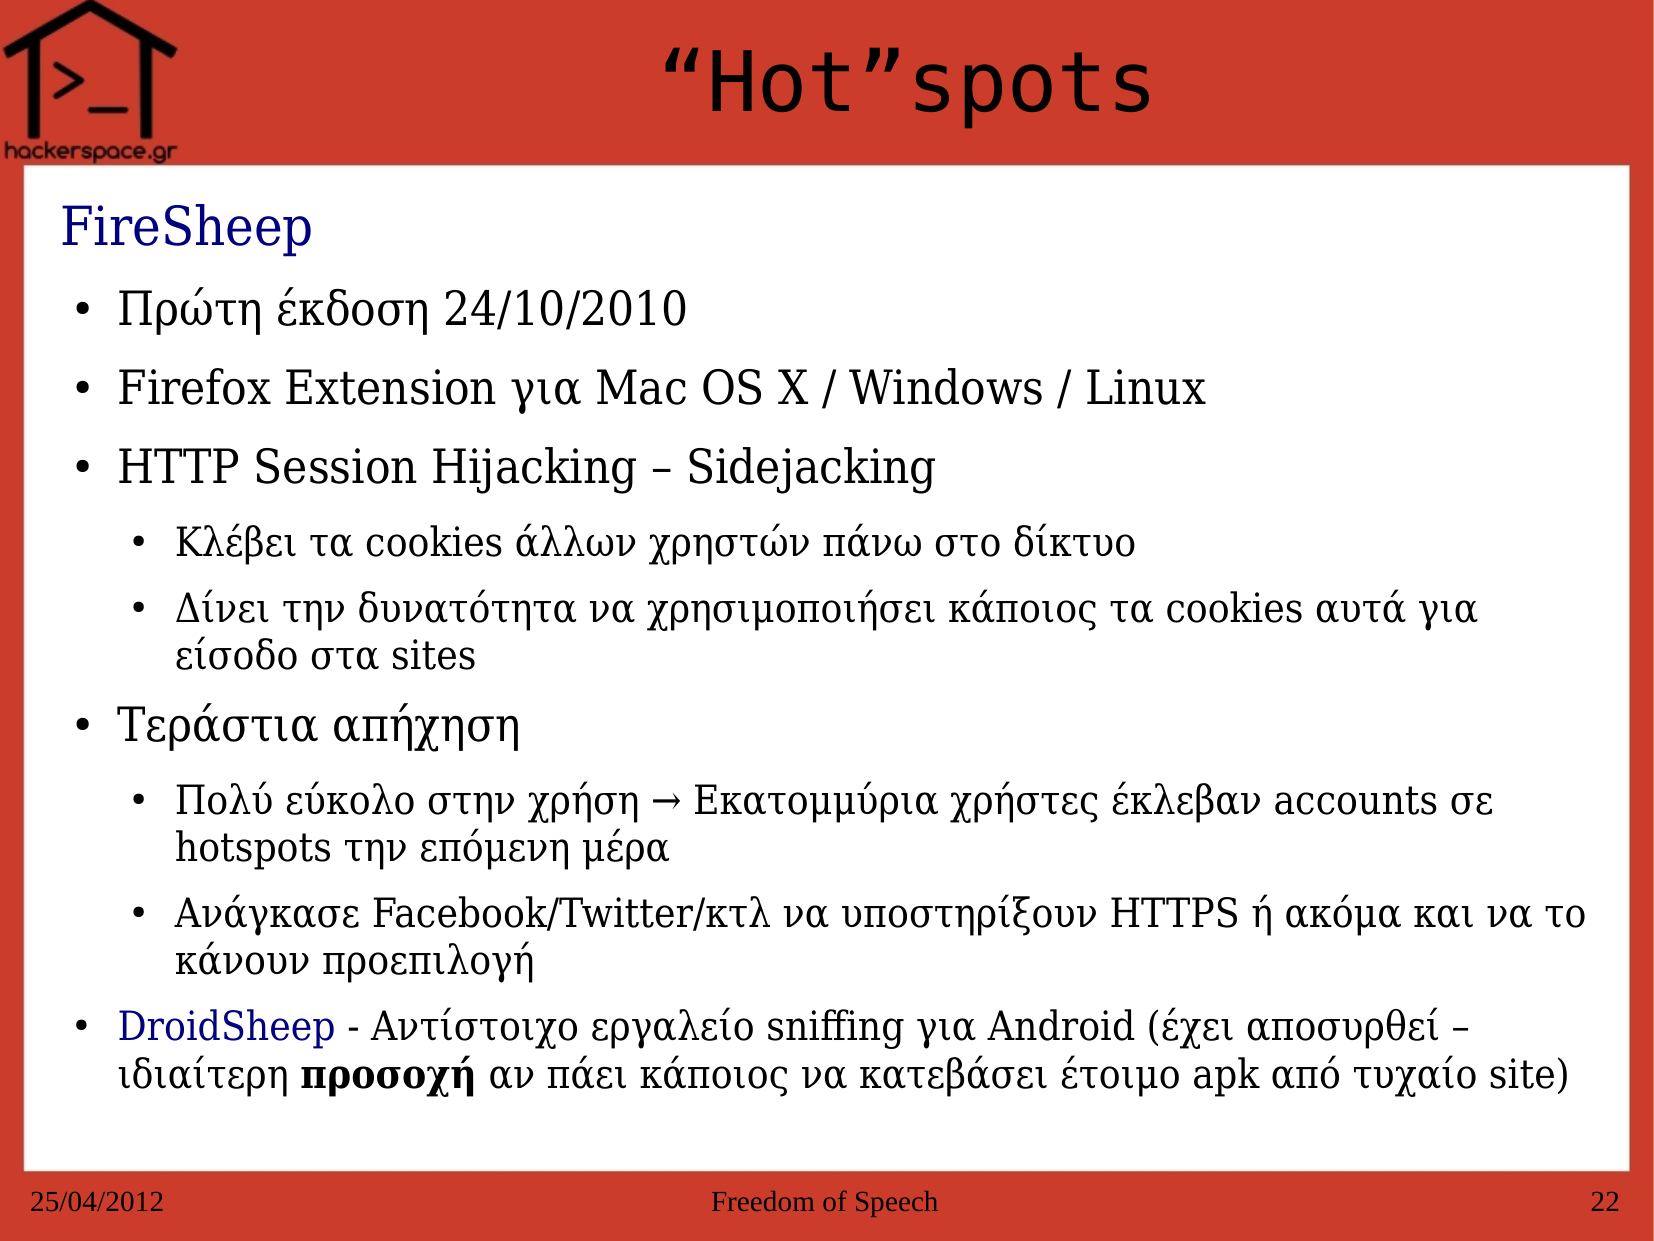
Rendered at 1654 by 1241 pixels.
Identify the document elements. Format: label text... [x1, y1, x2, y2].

title “Hot”spots [195, 15, 1621, 151]
picture [0, 0, 1654, 1241]
list FireSheep Πρώτη έκδοση 24/10/2010 Firefox Extension για Mac OS X / Windows / Linux HTTP Session Hijacking – Sidejacking Κλέβει τα cookies άλλων χρηστών πάνω στο δίκτυο Δίνει την δυνατότητα να χρησιμοποιήσει κάποιος τα cookies αυτά για είσοδο στα sites Τεράστια απήχηση Πολύ εύκολο στην χρήση → Εκατομμύρια χρήστες έκλεβαν accounts σε hotspots την επόμενη μέρα Ανάγκασε Facebook/Twitter/κτλ να υποστηρίξουν HTTPS ή ακόμα και να το κάνουν προεπιλογή DroidSheep - Αντίστοιχο εργαλείο sniffing για Android (έχει αποσυρθεί – ιδιαίτερη προσοχή αν πάει κάποιος να κατεβάσει έτοιμο apk από τυχαίο site) [60, 195, 1591, 1141]
